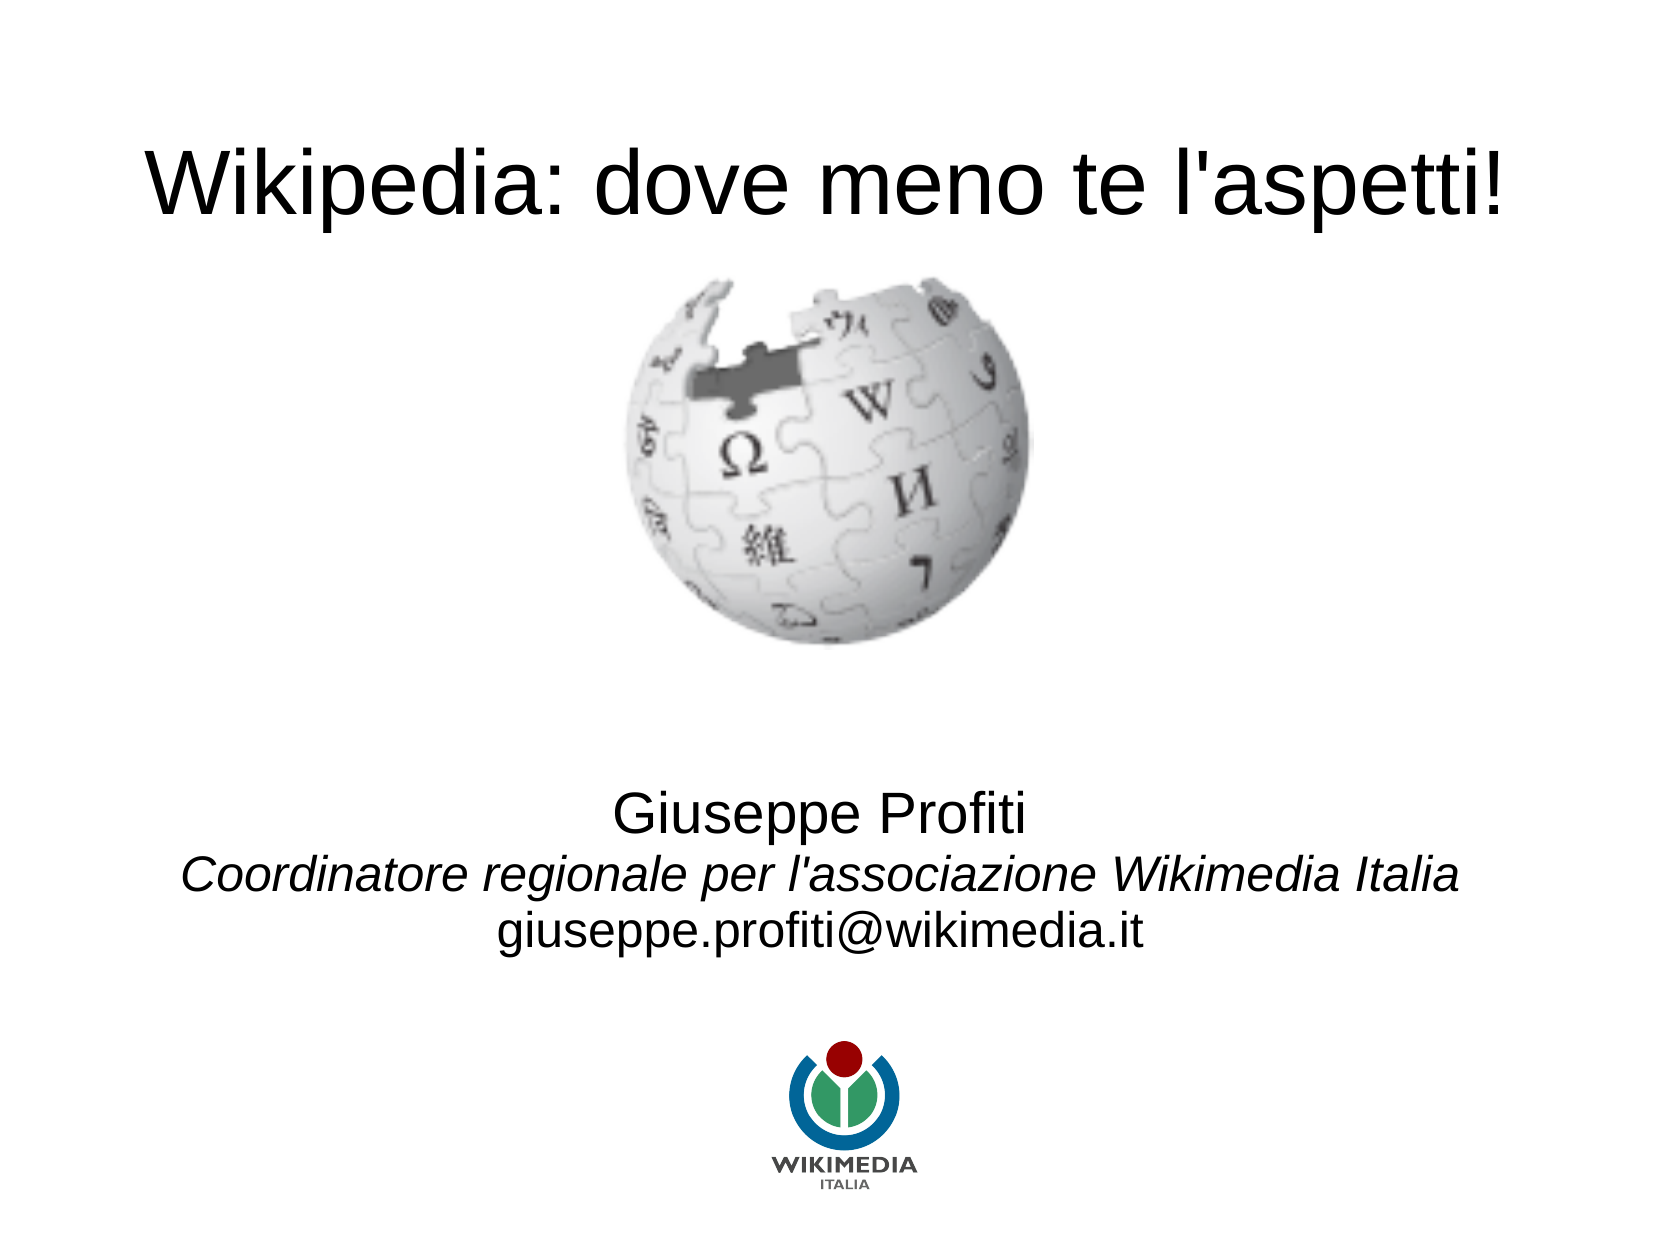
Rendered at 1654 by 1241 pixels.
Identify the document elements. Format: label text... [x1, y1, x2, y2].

title Wikipedia: dove meno te l'aspetti! [82, 78, 1571, 287]
picture [620, 287, 1034, 650]
text_box Giuseppe Profiti Coordinatore regionale per l'associazione Wikimedia Italia giuseppe.profiti@wikimedia.it [165, 773, 1489, 1021]
picture [762, 1034, 928, 1200]
